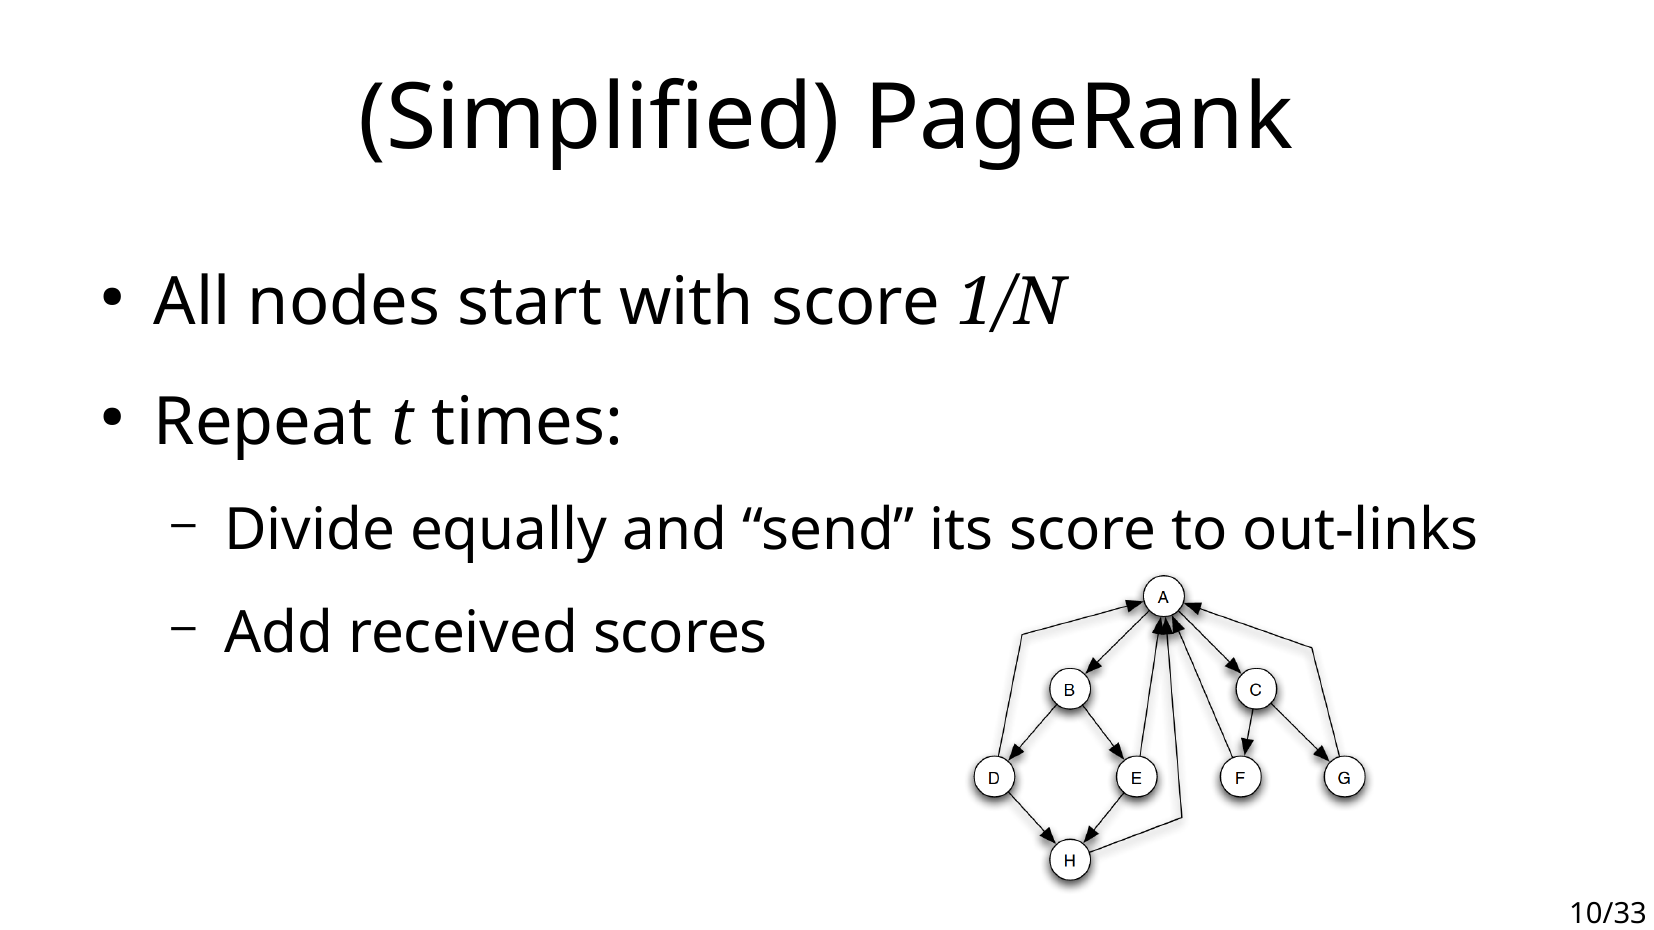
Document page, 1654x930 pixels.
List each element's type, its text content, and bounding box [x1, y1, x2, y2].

picture [930, 570, 1396, 895]
list All nodes start with score 1/N Repeat t times: Divide equally and “send” its score to out-links Add received scores [82, 252, 1571, 793]
title (Simplified) PageRank [82, 1, 1571, 225]
